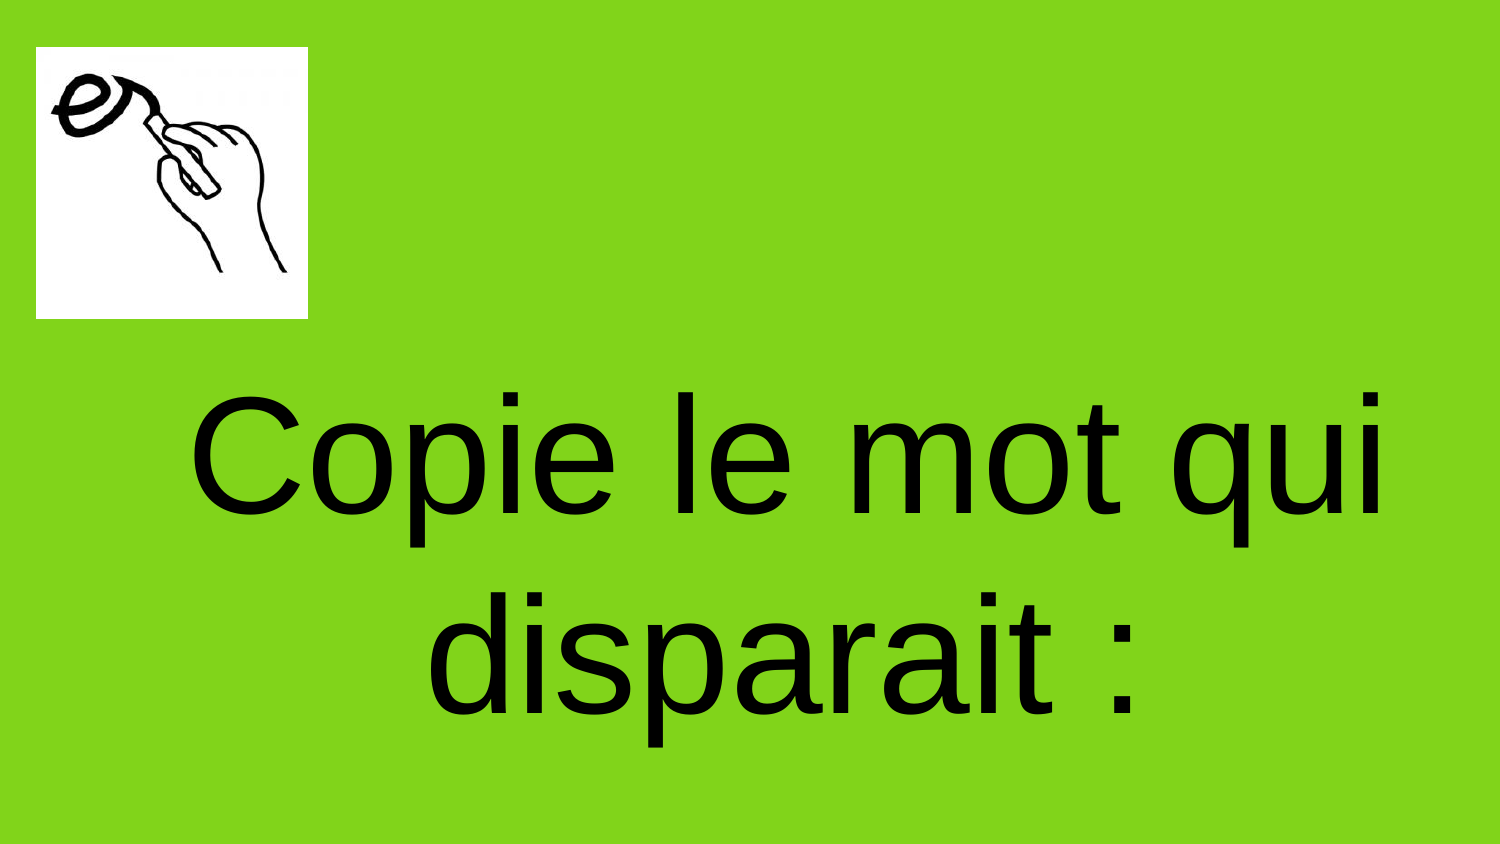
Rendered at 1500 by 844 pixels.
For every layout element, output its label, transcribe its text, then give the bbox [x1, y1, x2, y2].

picture [36, 47, 308, 319]
list Copie le mot qui disparait : [75, 302, 1426, 792]
